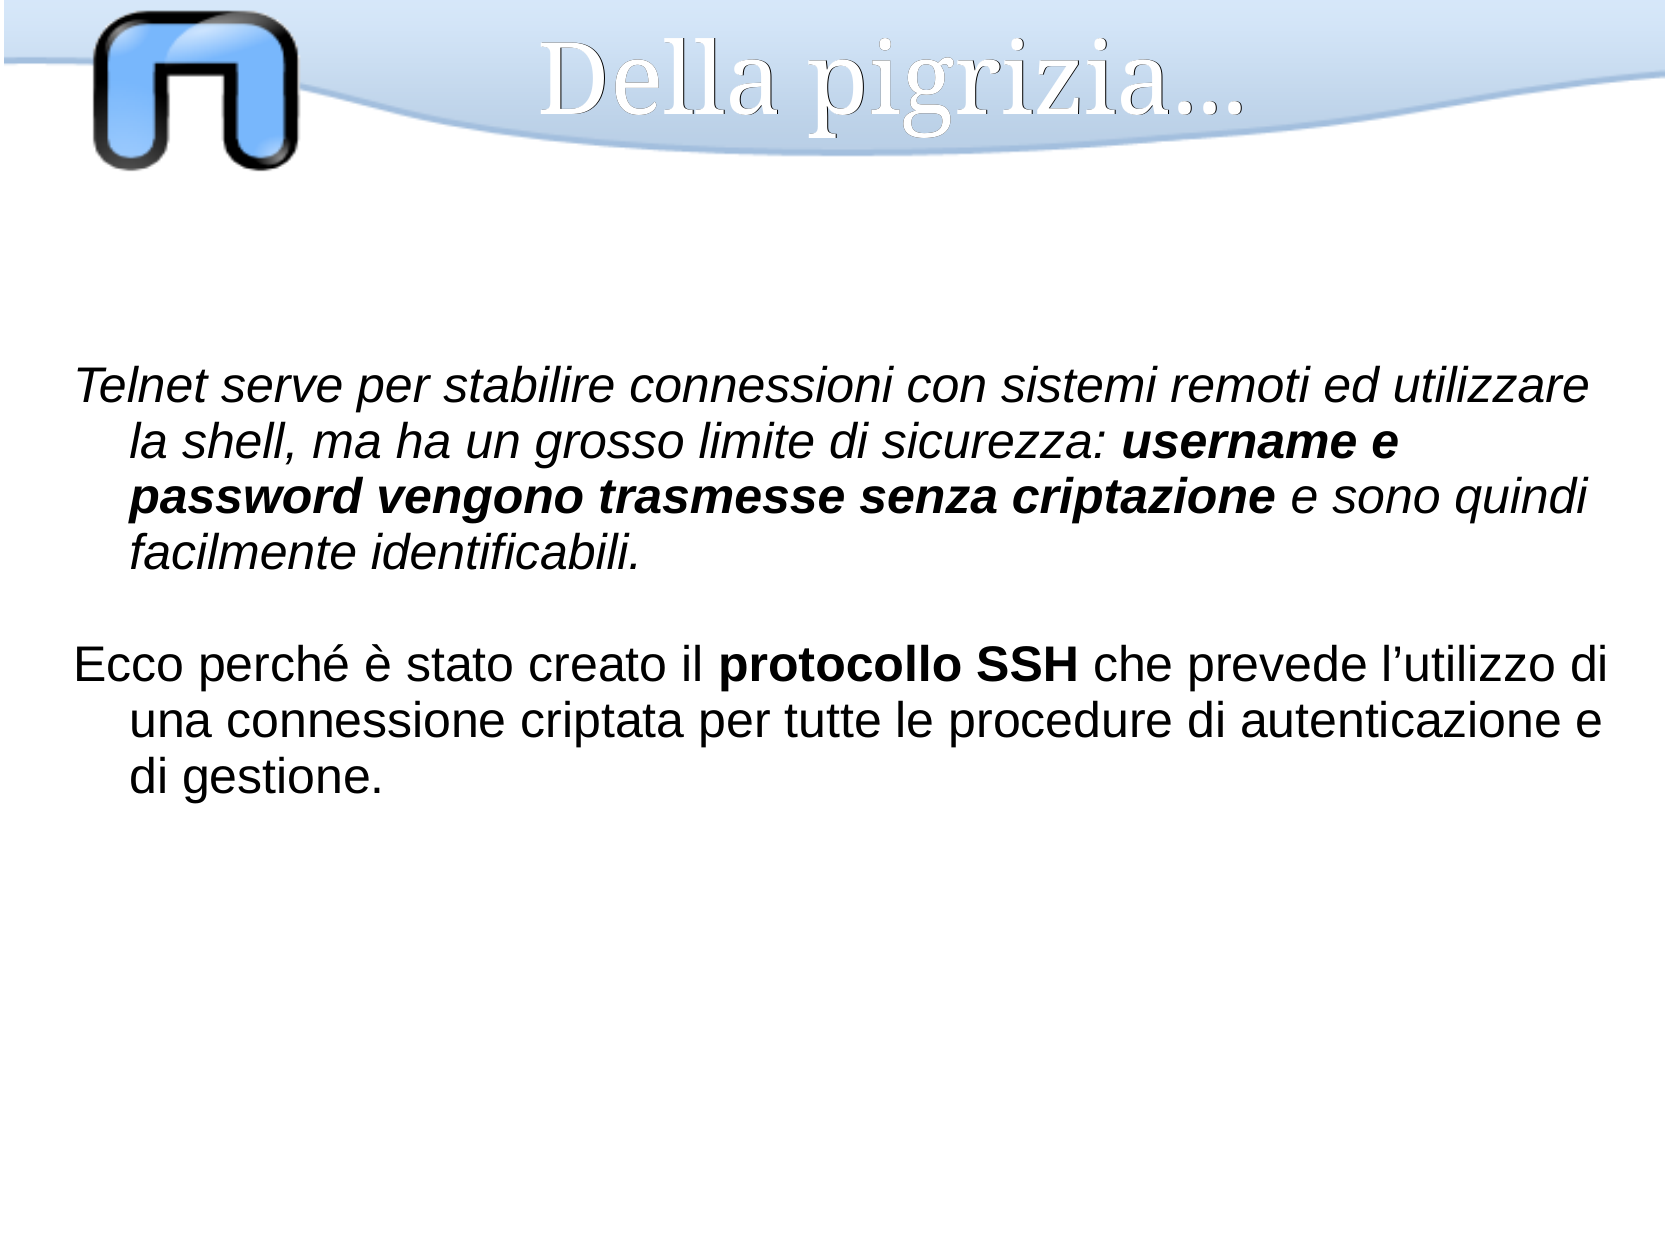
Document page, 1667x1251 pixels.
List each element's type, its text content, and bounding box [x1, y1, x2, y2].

picture [0, 0, 1667, 1251]
text_box Della pigrizia... [522, 0, 1576, 271]
list Telnet serve per stabilire connessioni con sistemi remoti ed utilizzare la shell, ma ha un grosso limite di sicurezza: username e password vengono trasmesse senza criptazione e sono quindi facilmente identificabili. Ecco perché è stato creato il protocollo SSH che prevede l’utilizzo di una connessione criptata per tutte le procedure di autenticazione e di gestione. [66, 350, 1636, 1194]
